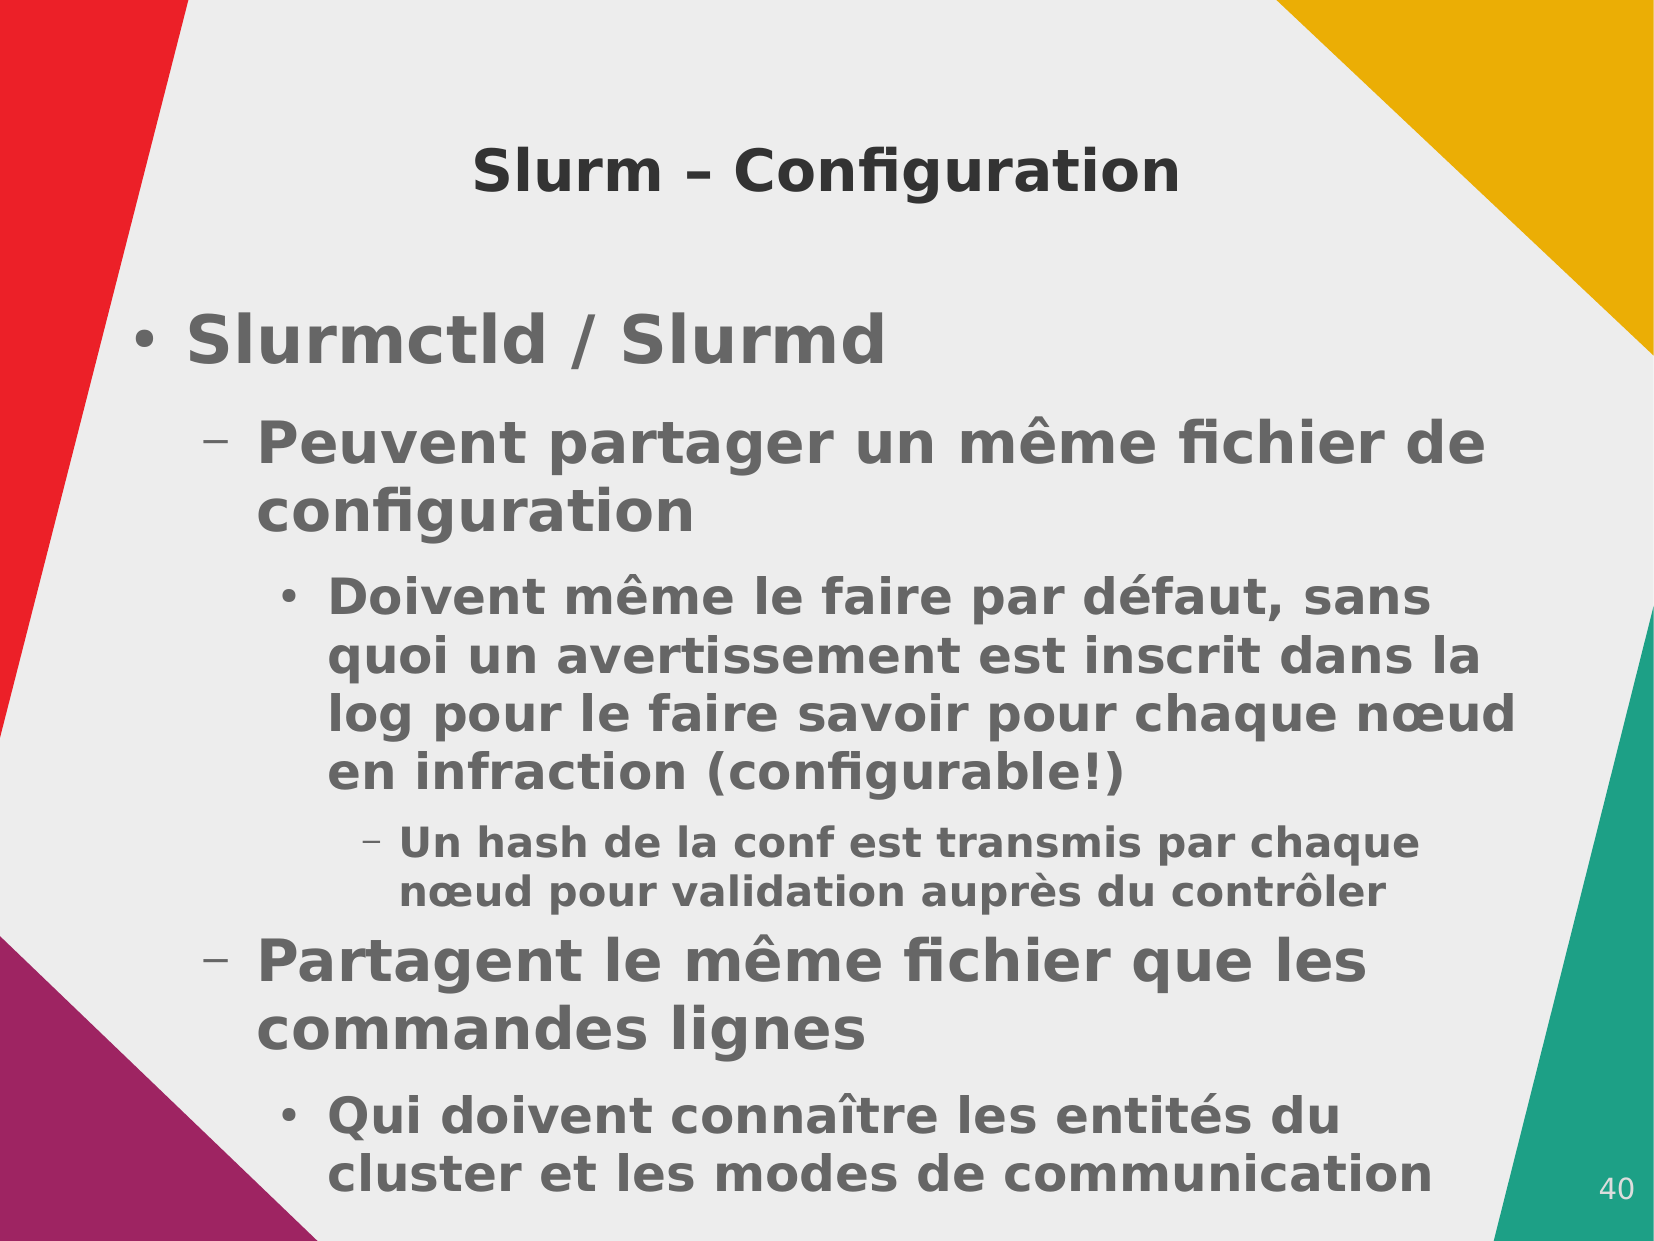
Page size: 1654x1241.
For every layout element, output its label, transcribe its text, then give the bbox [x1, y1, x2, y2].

title Slurm – Configuration [114, 73, 1539, 271]
list Slurmctld / Slurmd Peuvent partager un même fichier de configuration Doivent même le faire par défaut, sans quoi un avertissement est inscrit dans la log pour le faire savoir pour chaque nœud en infraction (configurable!) Un hash de la conf est transmis par chaque nœud pour validation auprès du contrôler Partagent le même fichier que les commandes lignes Qui doivent connaître les entités du cluster et les modes de communication [114, 302, 1539, 1217]
